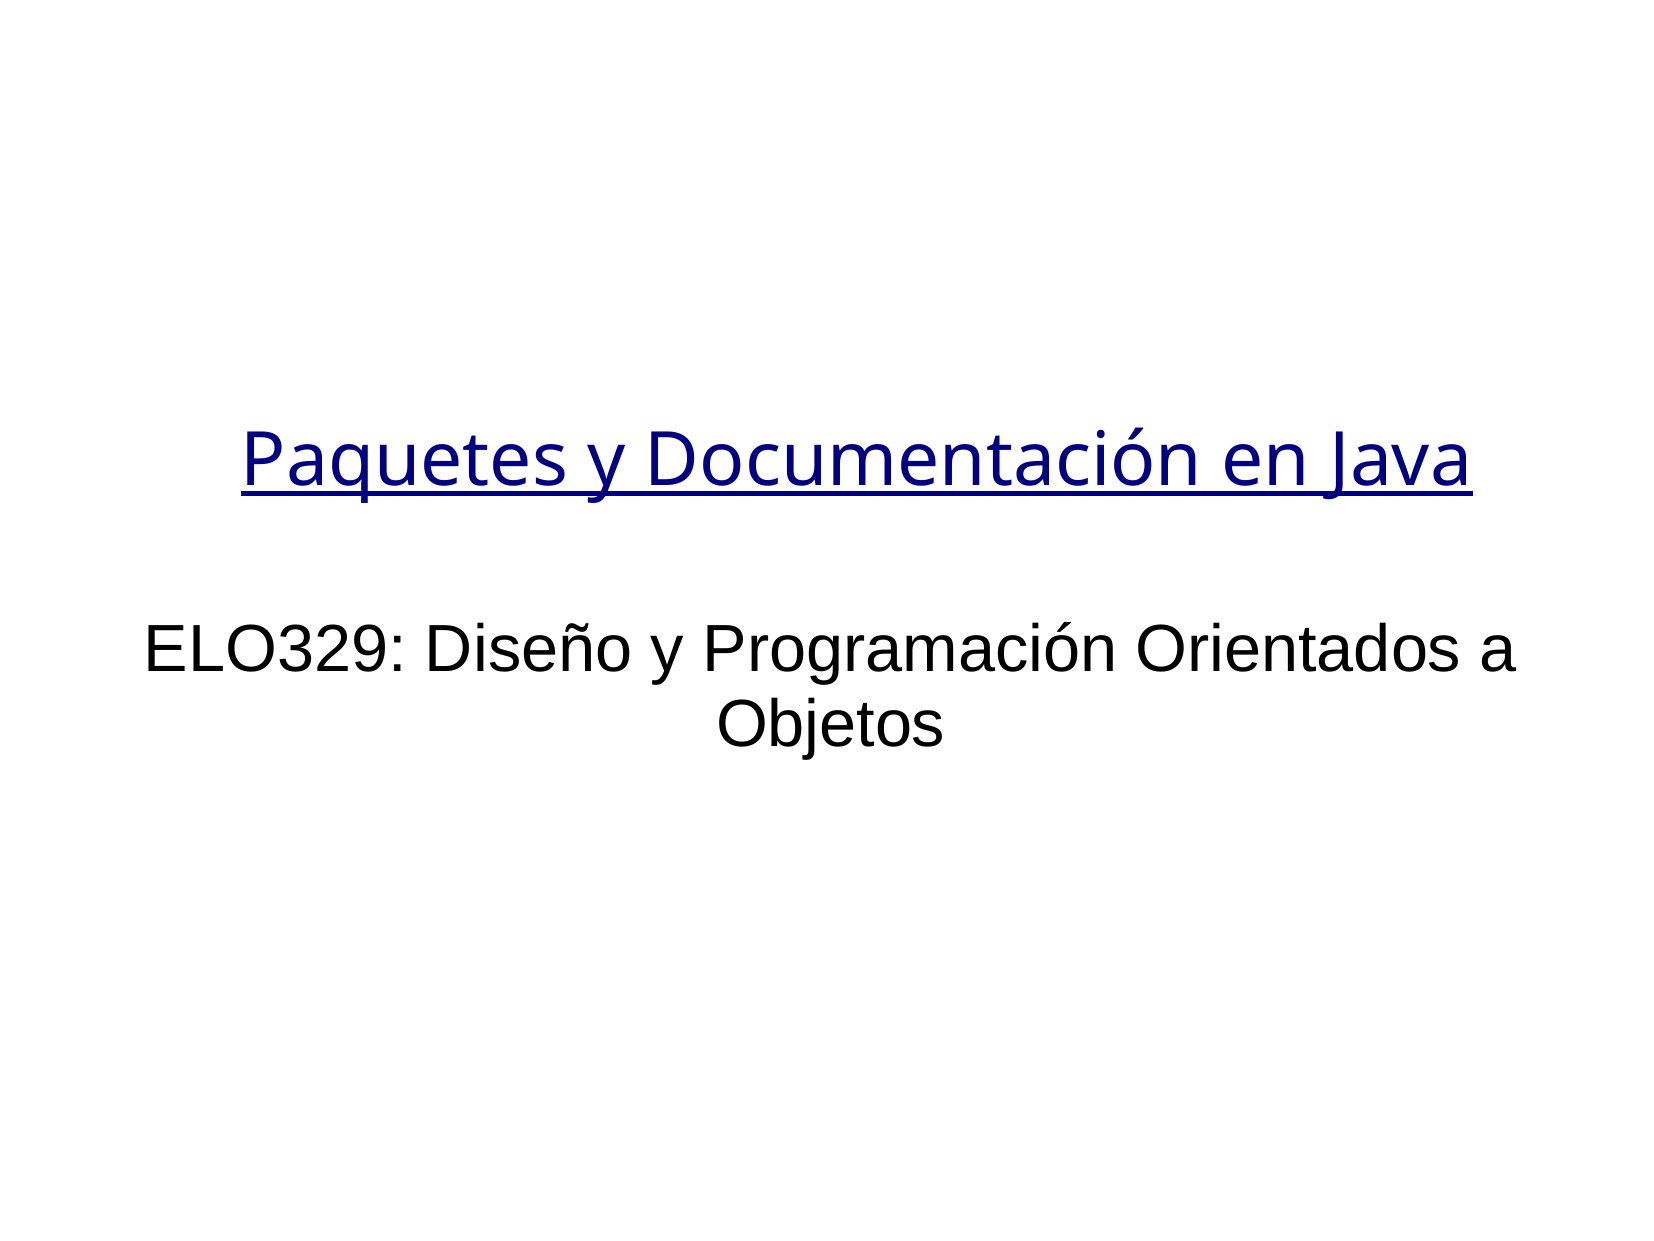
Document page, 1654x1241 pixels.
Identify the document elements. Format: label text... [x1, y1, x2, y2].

subtitle ELO329: Diseño y Programación Orientados a Objetos [86, 562, 1576, 959]
title Paquetes y Documentación en Java [112, 386, 1601, 526]
